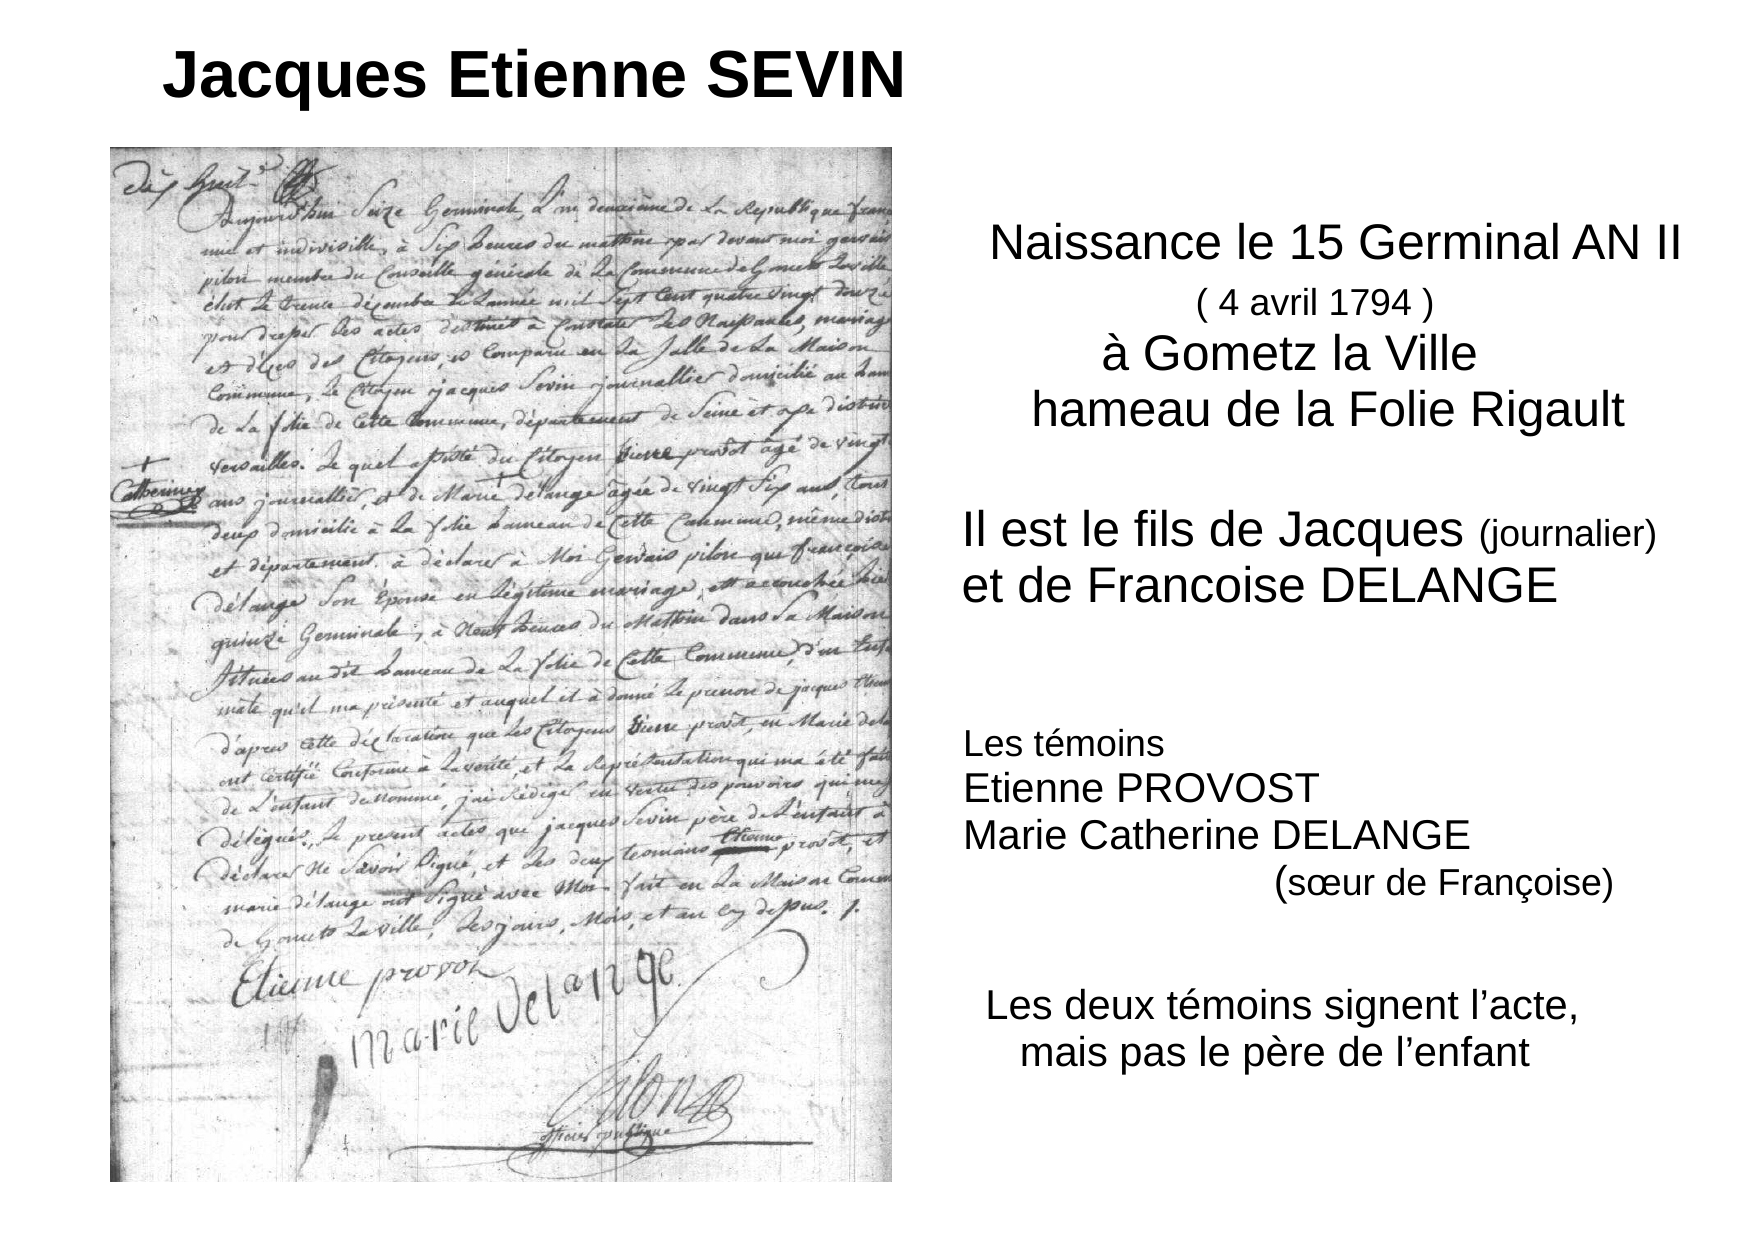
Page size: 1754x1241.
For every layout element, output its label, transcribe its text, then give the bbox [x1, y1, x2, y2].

text_box Naissance le 15 Germinal AN II ( 4 avril 1794 ) à Gometz la Ville hameau de la Folie Rigault [974, 206, 1699, 445]
text_box Les deux témoins signent l’acte, mais pas le père de l’enfant [970, 974, 1595, 1083]
text_box Les témoins Etienne PROVOST Marie Catherine DELANGE (sœur de Françoise) [948, 715, 1630, 912]
text_box Il est le fils de Jacques (journalier) et de Francoise DELANGE [946, 493, 1673, 621]
picture [110, 147, 892, 1182]
text_box Jacques Etienne SEVIN [147, 29, 1063, 120]
